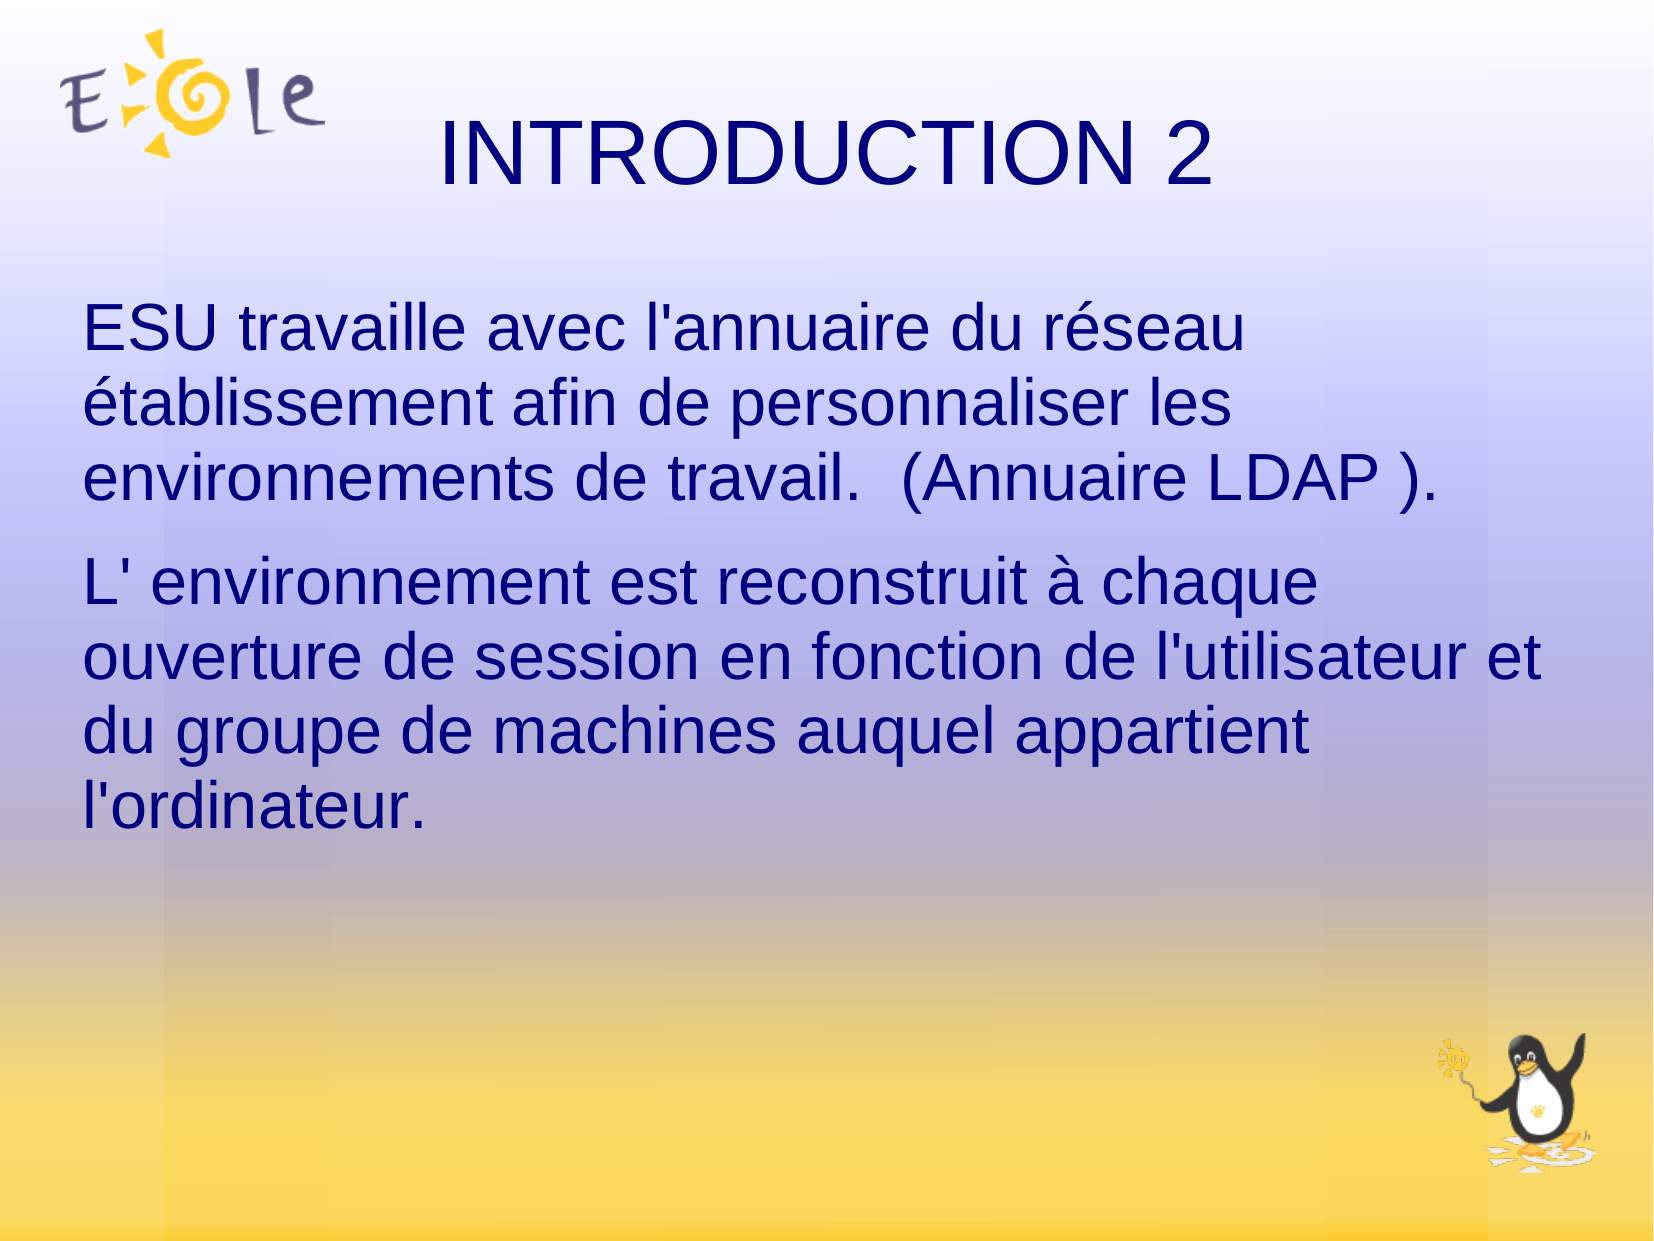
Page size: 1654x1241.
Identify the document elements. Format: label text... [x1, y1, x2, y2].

title INTRODUCTION 2 [82, 49, 1571, 257]
picture [0, 0, 1654, 1241]
list ESU travaille avec l'annuaire du réseau établissement afin de personnaliser les environnements de travail. (Annuaire LDAP ). L' environnement est reconstruit à chaque ouverture de session en fonction de l'utilisateur et du groupe de machines auquel appartient l'ordinateur. [82, 290, 1571, 1109]
